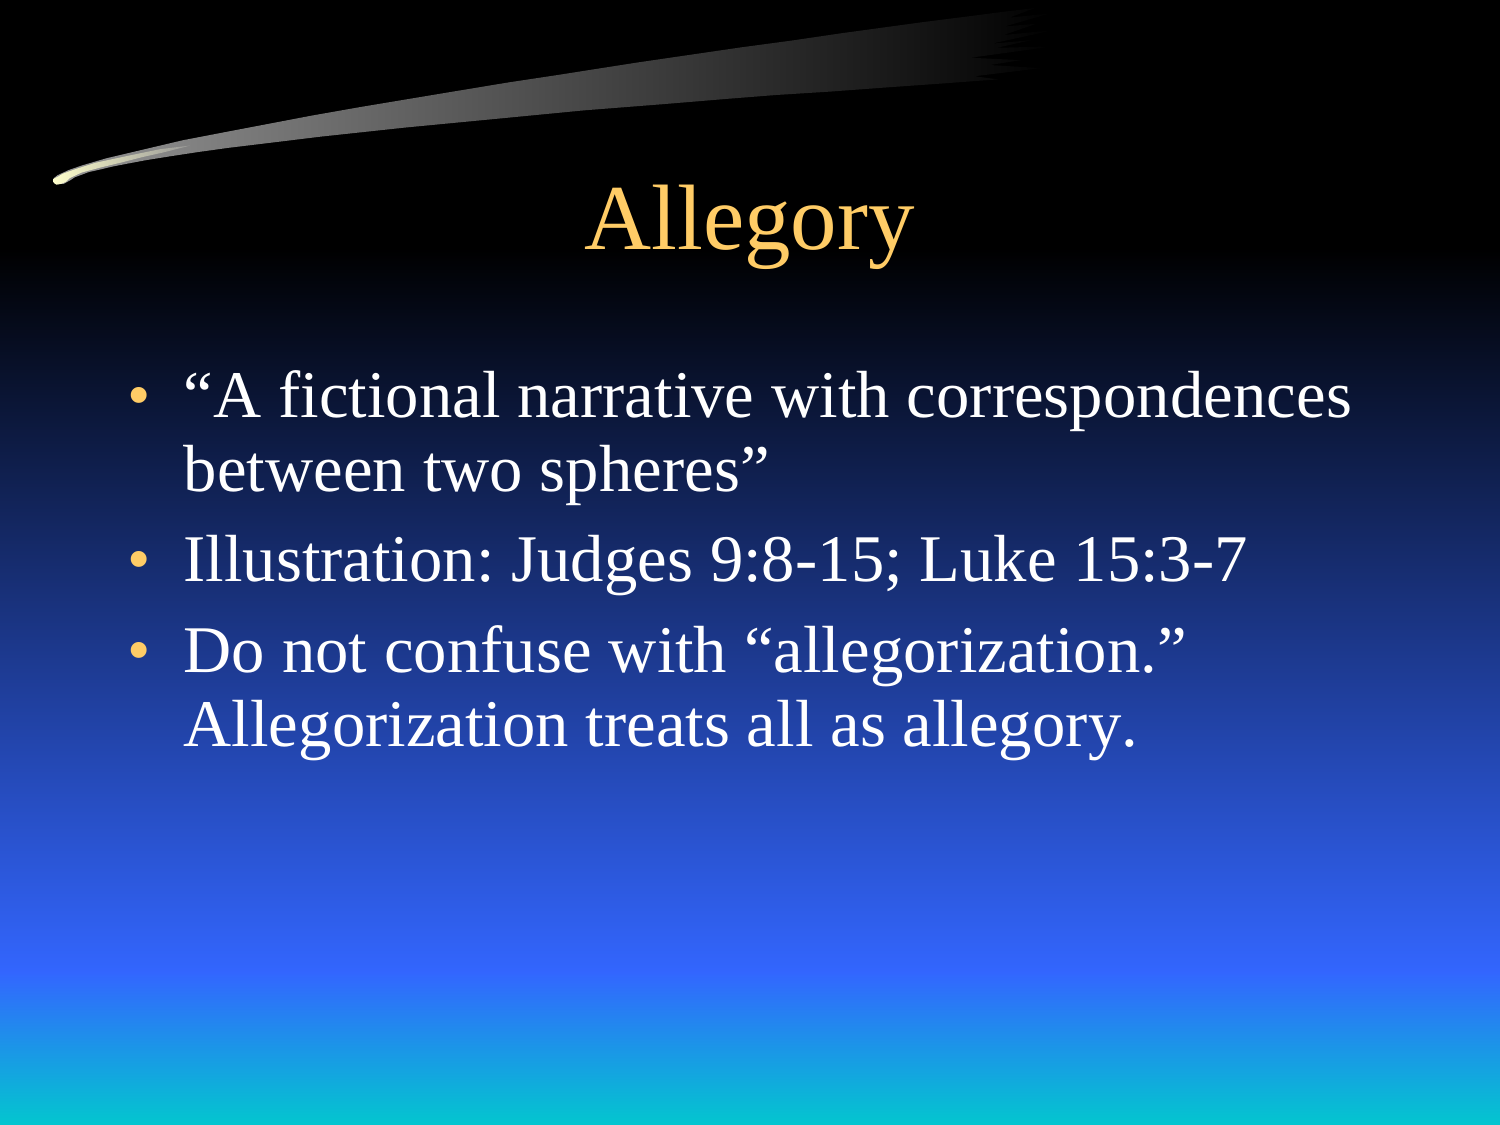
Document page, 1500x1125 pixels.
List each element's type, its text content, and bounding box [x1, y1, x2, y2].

title Allegory [112, 124, 1388, 313]
list “A fictional narrative with correspondences between two spheres” Illustration: Judges 9:8-15; Luke 15:3-7 Do not confuse with “allegorization.” Allegorization treats all as allegory. [112, 350, 1388, 1026]
